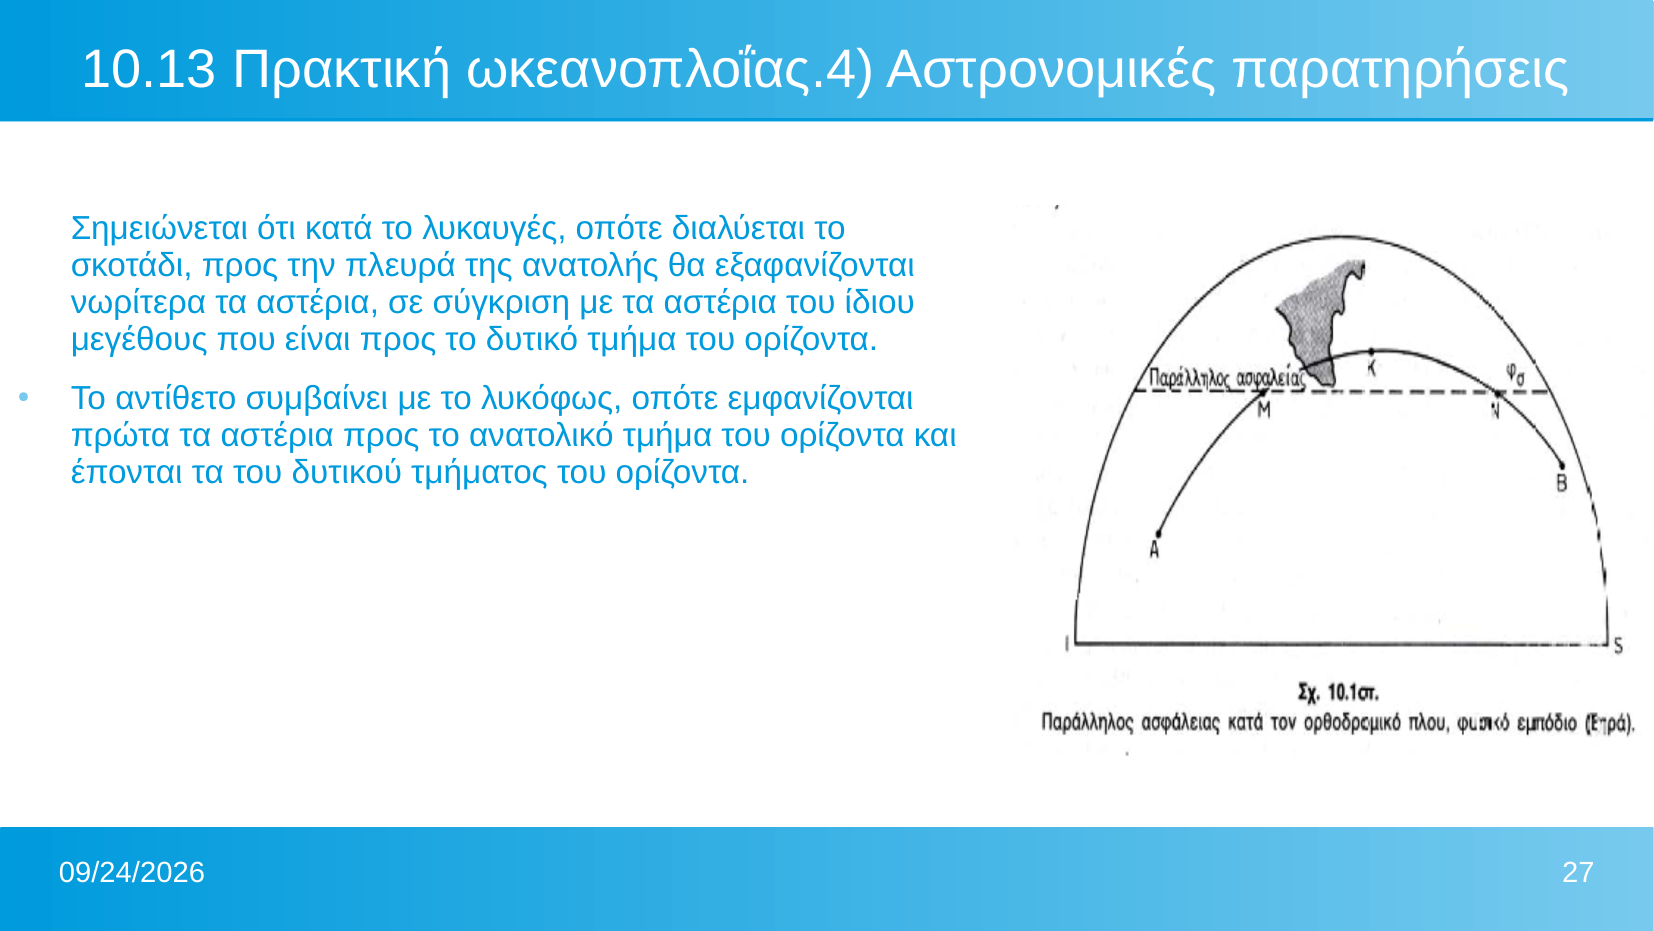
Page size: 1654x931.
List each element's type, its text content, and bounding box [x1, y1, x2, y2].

picture [1012, 204, 1651, 756]
title 10.13 Πρακτική ωκεανοπλοΐας.4) Αστρονομικές παρατηρήσεις [59, 29, 1595, 108]
list Σημειώνεται ότι κατά το λυκαυγές, οπότε διαλύεται το σκοτάδι, προς την πλευρά της ανατολής θα εξαφανίζονται νωρίτερα τα αστέρια, σε σύγκριση με τα αστέρια του ίδιου μεγέθους που είναι προς το δυτικό τμήμα του ορίζοντα. Το αντίθετο συμβαίνει με το λυκόφως, οπότε εμφανίζονται πρώτα τα αστέρια προς το ανατολικό τμήμα του ορίζοντα και έπονται τα του δυτικού τμήματος του ορίζοντα. [0, 150, 976, 788]
